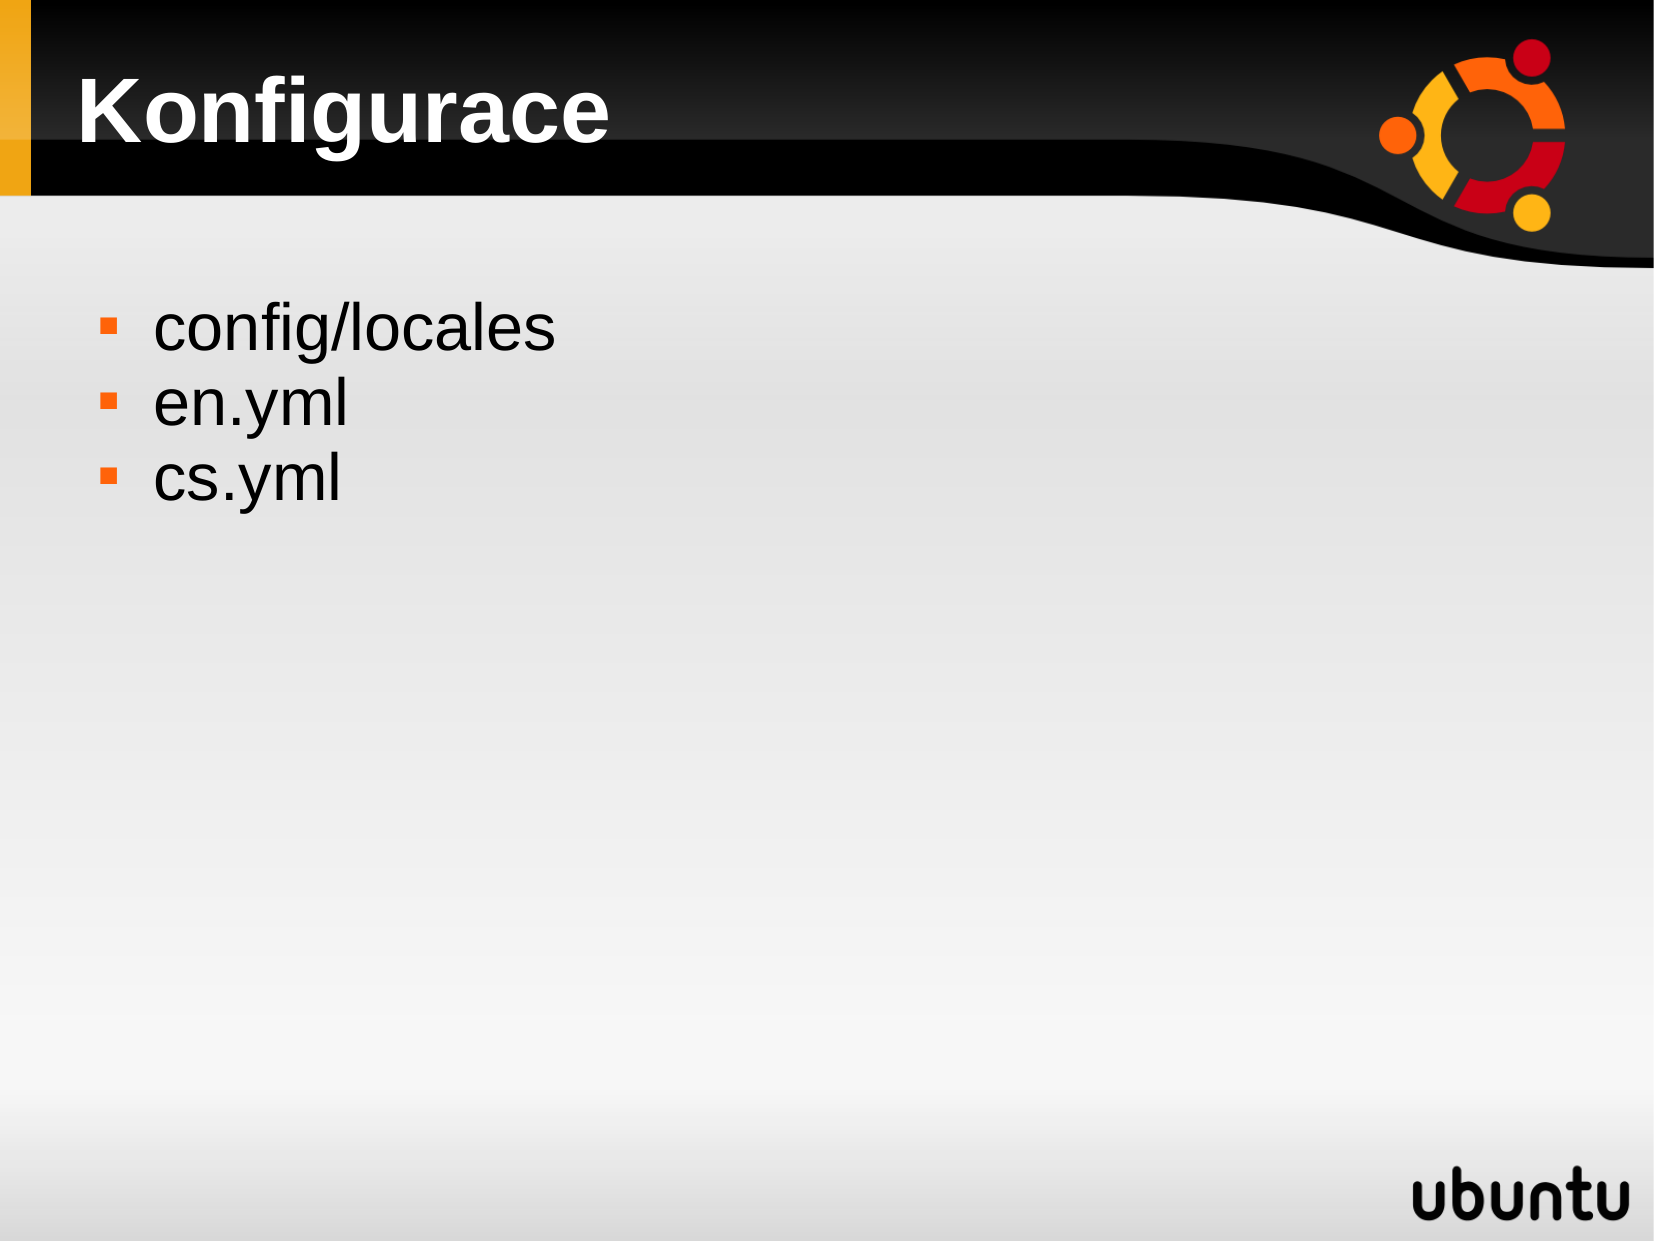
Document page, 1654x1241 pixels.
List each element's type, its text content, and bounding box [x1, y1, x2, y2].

picture [0, 0, 1654, 1241]
list config/locales en.yml cs.yml [82, 290, 1571, 1094]
title Konfigurace [76, 14, 1565, 207]
